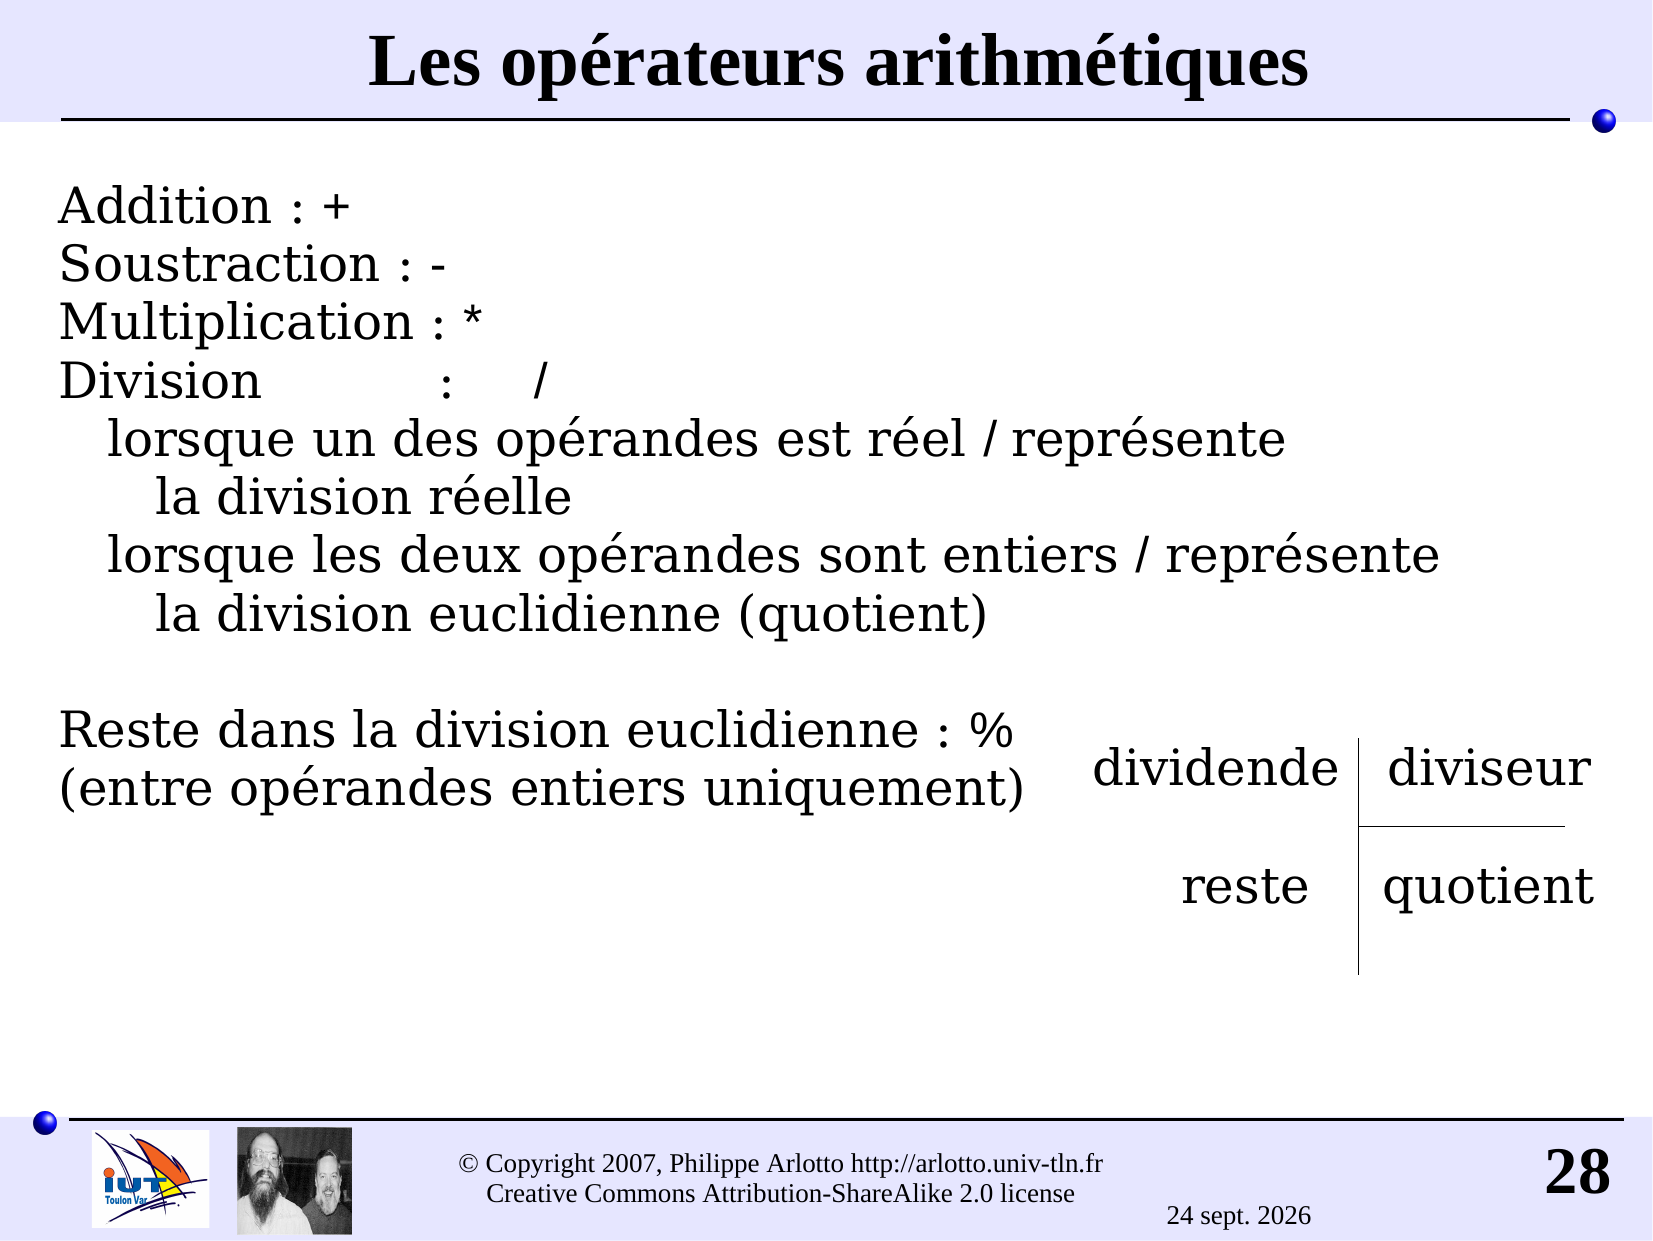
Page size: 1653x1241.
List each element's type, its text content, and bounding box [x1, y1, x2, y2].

picture [237, 1127, 352, 1235]
text_box diviseur [1387, 739, 1592, 798]
text_box reste [1181, 857, 1310, 916]
text_box quotient [1382, 857, 1595, 916]
title Les opérateurs arithmétiques [95, 11, 1585, 110]
text_box dividende [1092, 739, 1341, 798]
text_box Addition : + Soustraction : - Multiplication : * Division : / lorsque un des opérandes est réel / représente la division réelle lorsque les deux opérandes sont entiers / représente la division euclidienne (quotient) Reste dans la division euclidienne : % (entre opérandes entiers uniquement) [58, 177, 1442, 877]
